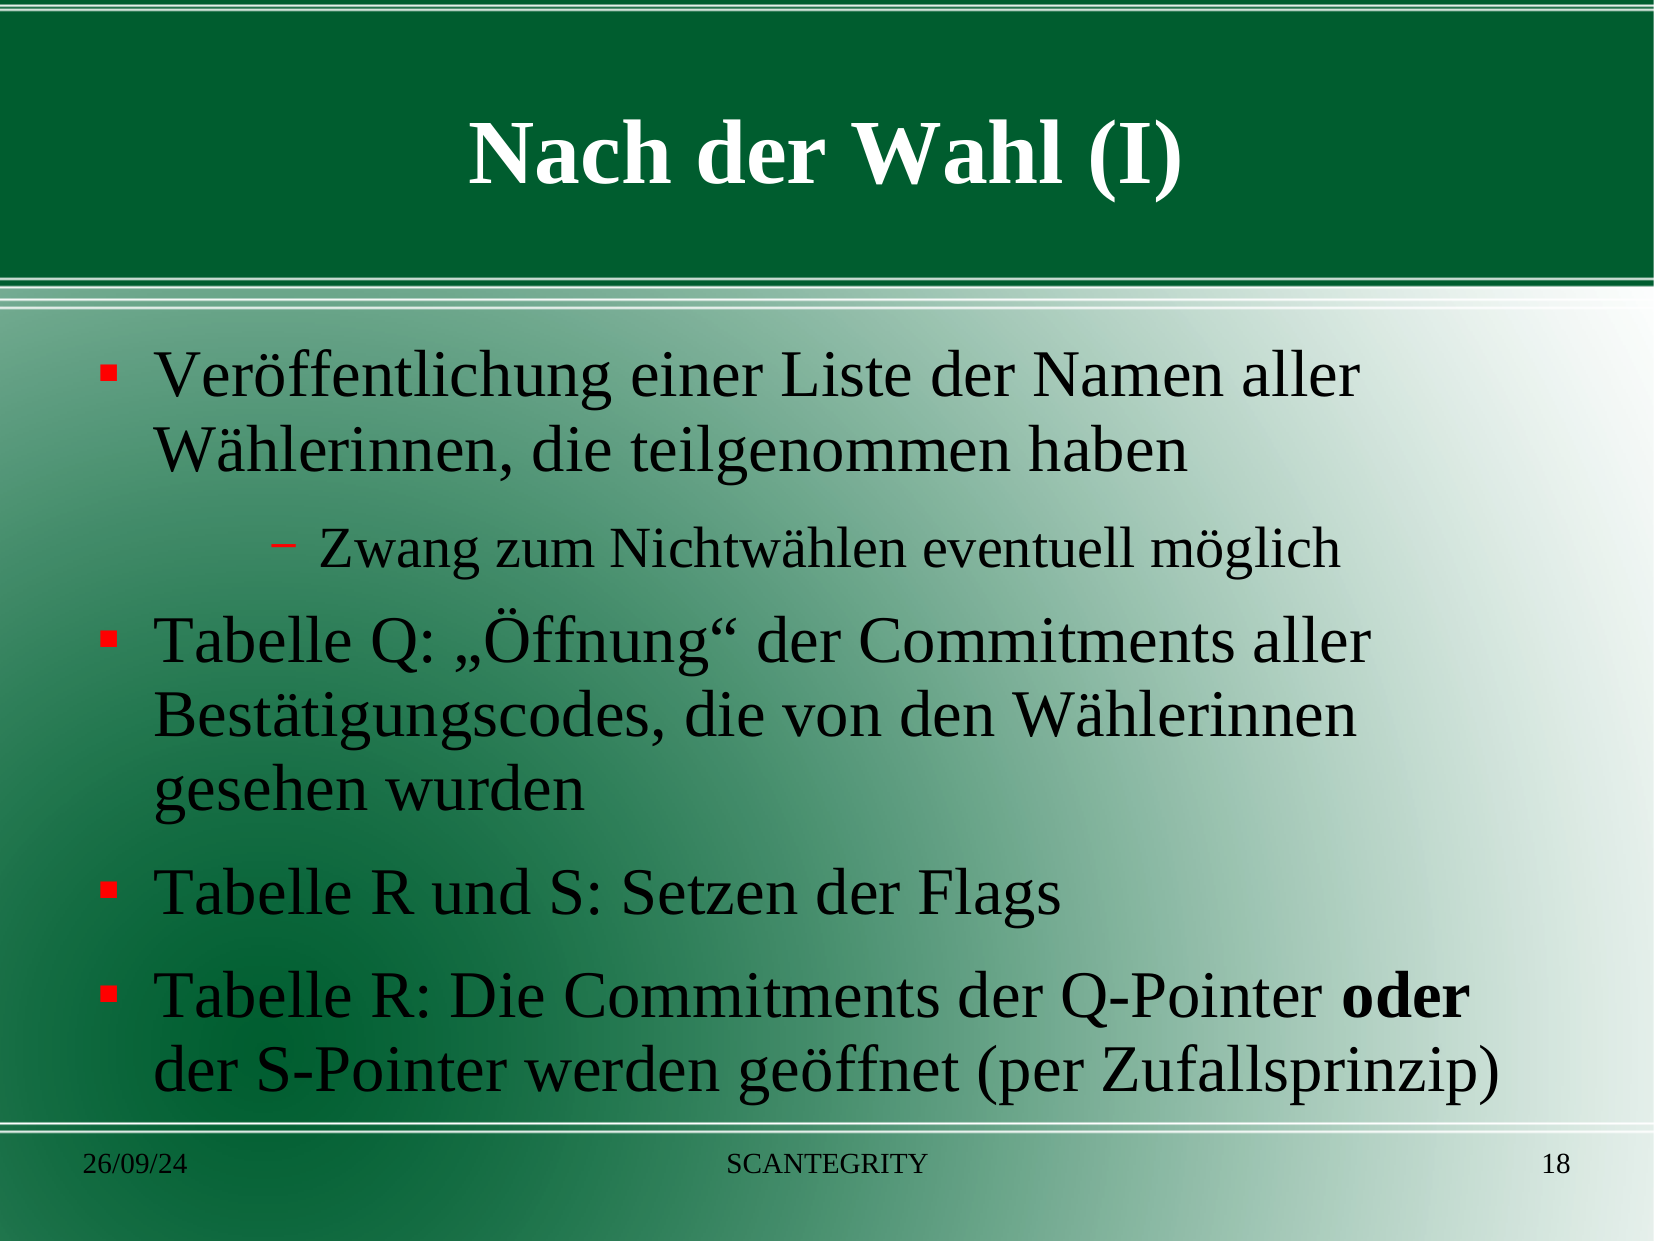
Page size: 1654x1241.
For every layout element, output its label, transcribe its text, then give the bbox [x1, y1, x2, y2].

title Nach der Wahl (I) [82, 56, 1571, 250]
picture [0, 0, 1654, 1241]
list Veröffentlichung einer Liste der Namen aller Wählerinnen, die teilgenommen haben Zwang zum Nichtwählen eventuell möglich Tabelle Q: „Öffnung“ der Commitments aller Bestätigungscodes, die von den Wählerinnen gesehen wurden Tabelle R und S: Setzen der Flags Tabelle R: Die Commitments der Q-Pointer oder der S-Pointer werden geöffnet (per Zufallsprinzip) [82, 337, 1571, 1107]
